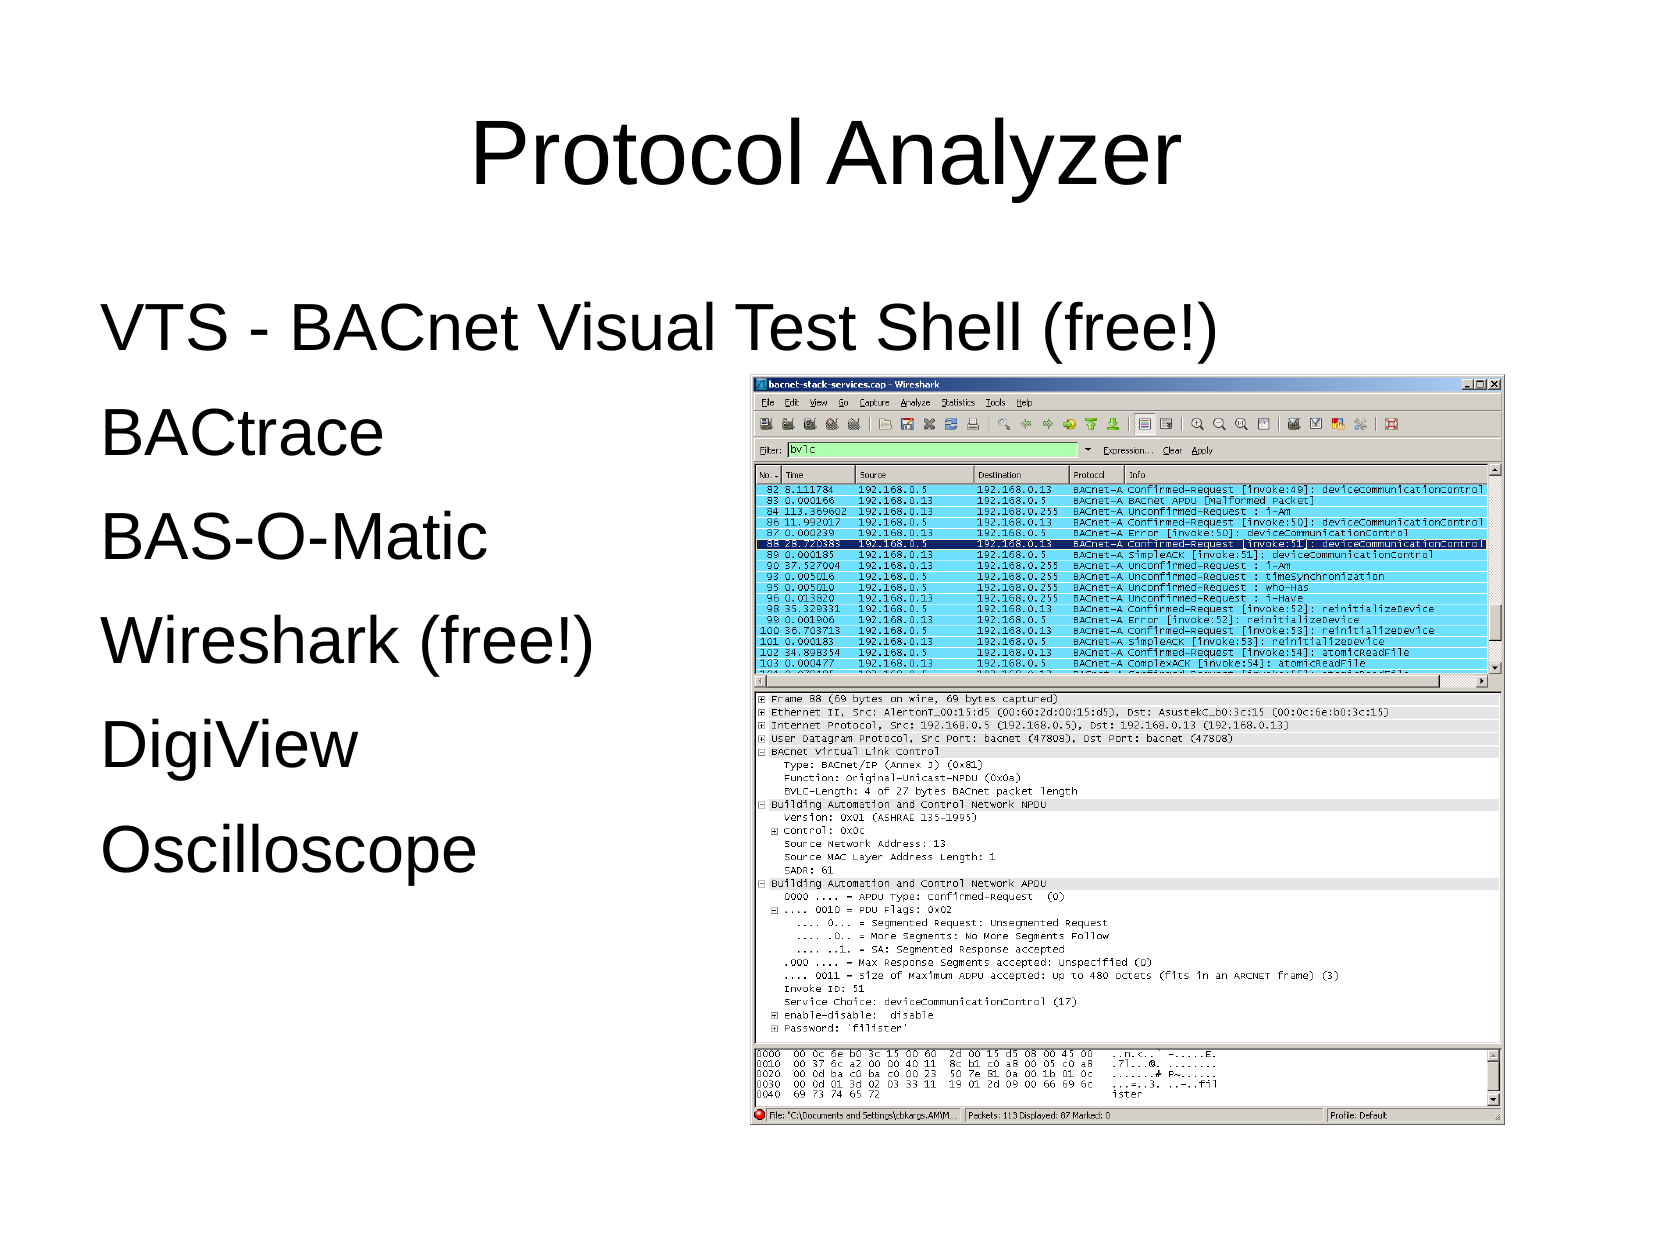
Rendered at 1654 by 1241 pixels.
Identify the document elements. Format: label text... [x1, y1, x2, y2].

title Protocol Analyzer [82, 56, 1571, 250]
picture [750, 374, 1505, 1126]
list VTS - BACnet Visual Test Shell (free!) BACtrace BAS-O-Matic Wireshark (free!) DigiView Oscilloscope [82, 290, 1571, 1094]
